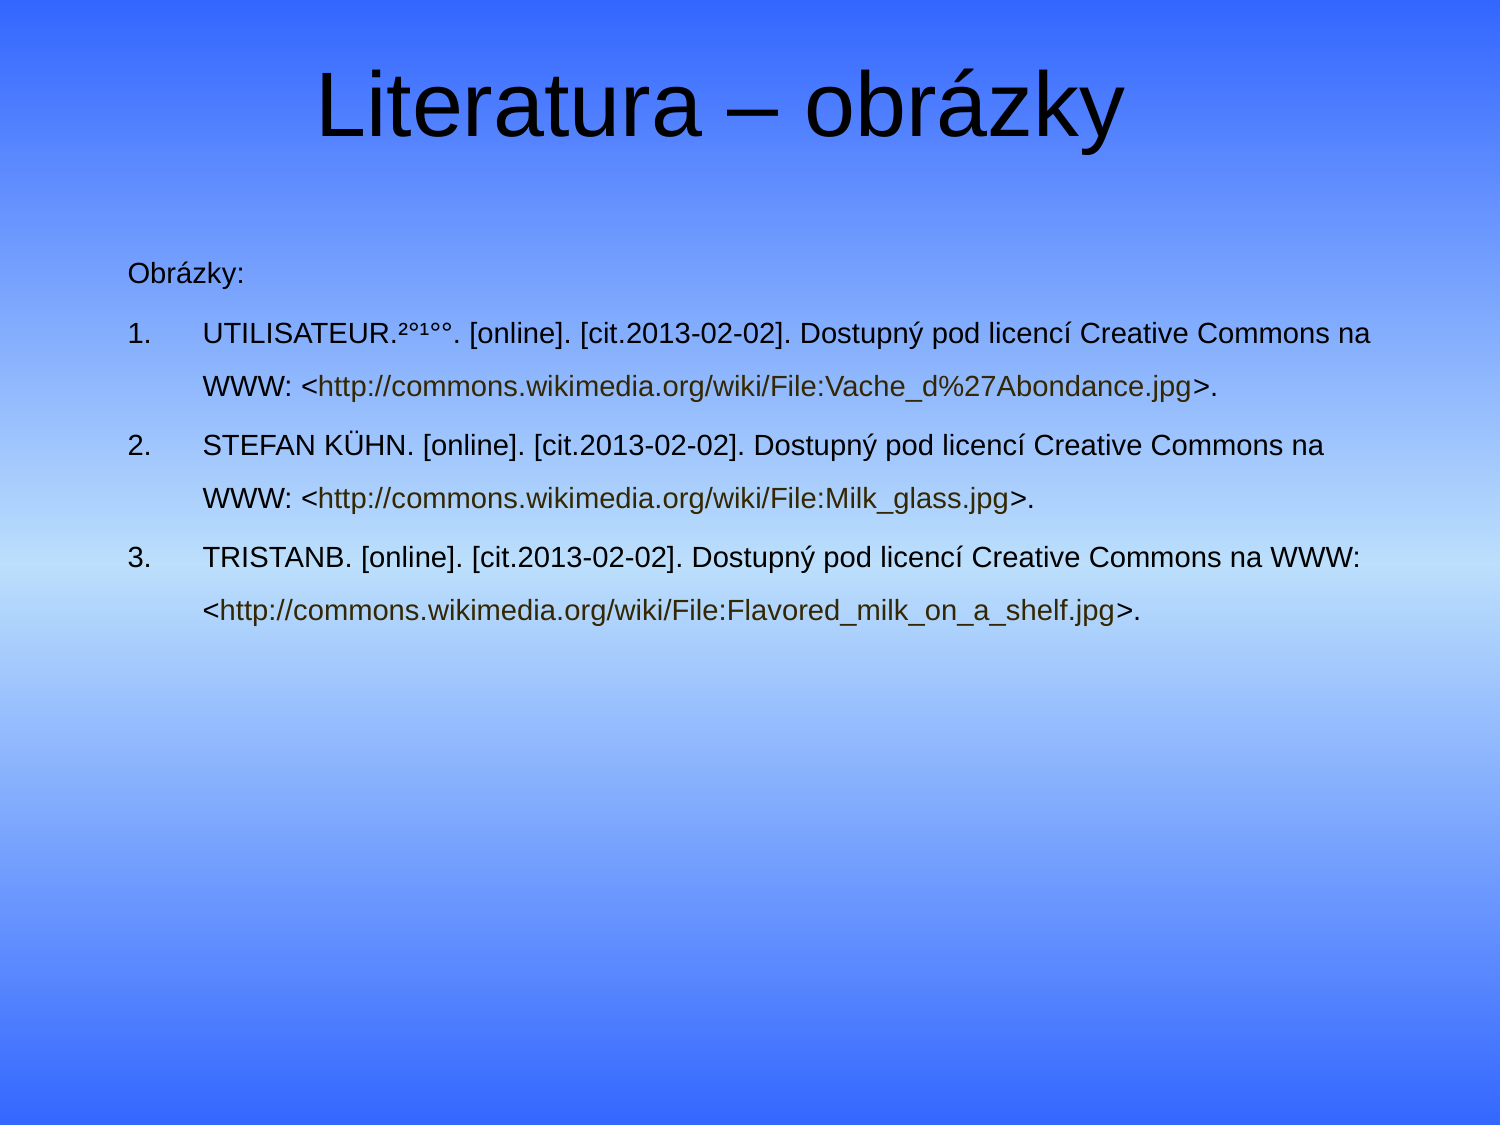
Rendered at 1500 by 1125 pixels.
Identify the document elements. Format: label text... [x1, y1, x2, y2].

title Literatura – obrázky [93, 35, 1348, 165]
list Obrázky: 1. UTILISATEUR.²°¹°°. [online]. [cit.2013-02-02]. Dostupný pod licencí Creative Commons na WWW: <http://commons.wikimedia.org/wiki/File:Vache_d%27Abondance.jpg>. 2. STEFAN KÜHN. [online]. [cit.2013-02-02]. Dostupný pod licencí Creative Commons na WWW: <http://commons.wikimedia.org/wiki/File:Milk_glass.jpg>. 3. TRISTANB. [online]. [cit.2013-02-02]. Dostupný pod licencí Creative Commons na WWW: <http://commons.wikimedia.org/wiki/File:Flavored_milk_on_a_shelf.jpg>. [112, 187, 1388, 1079]
